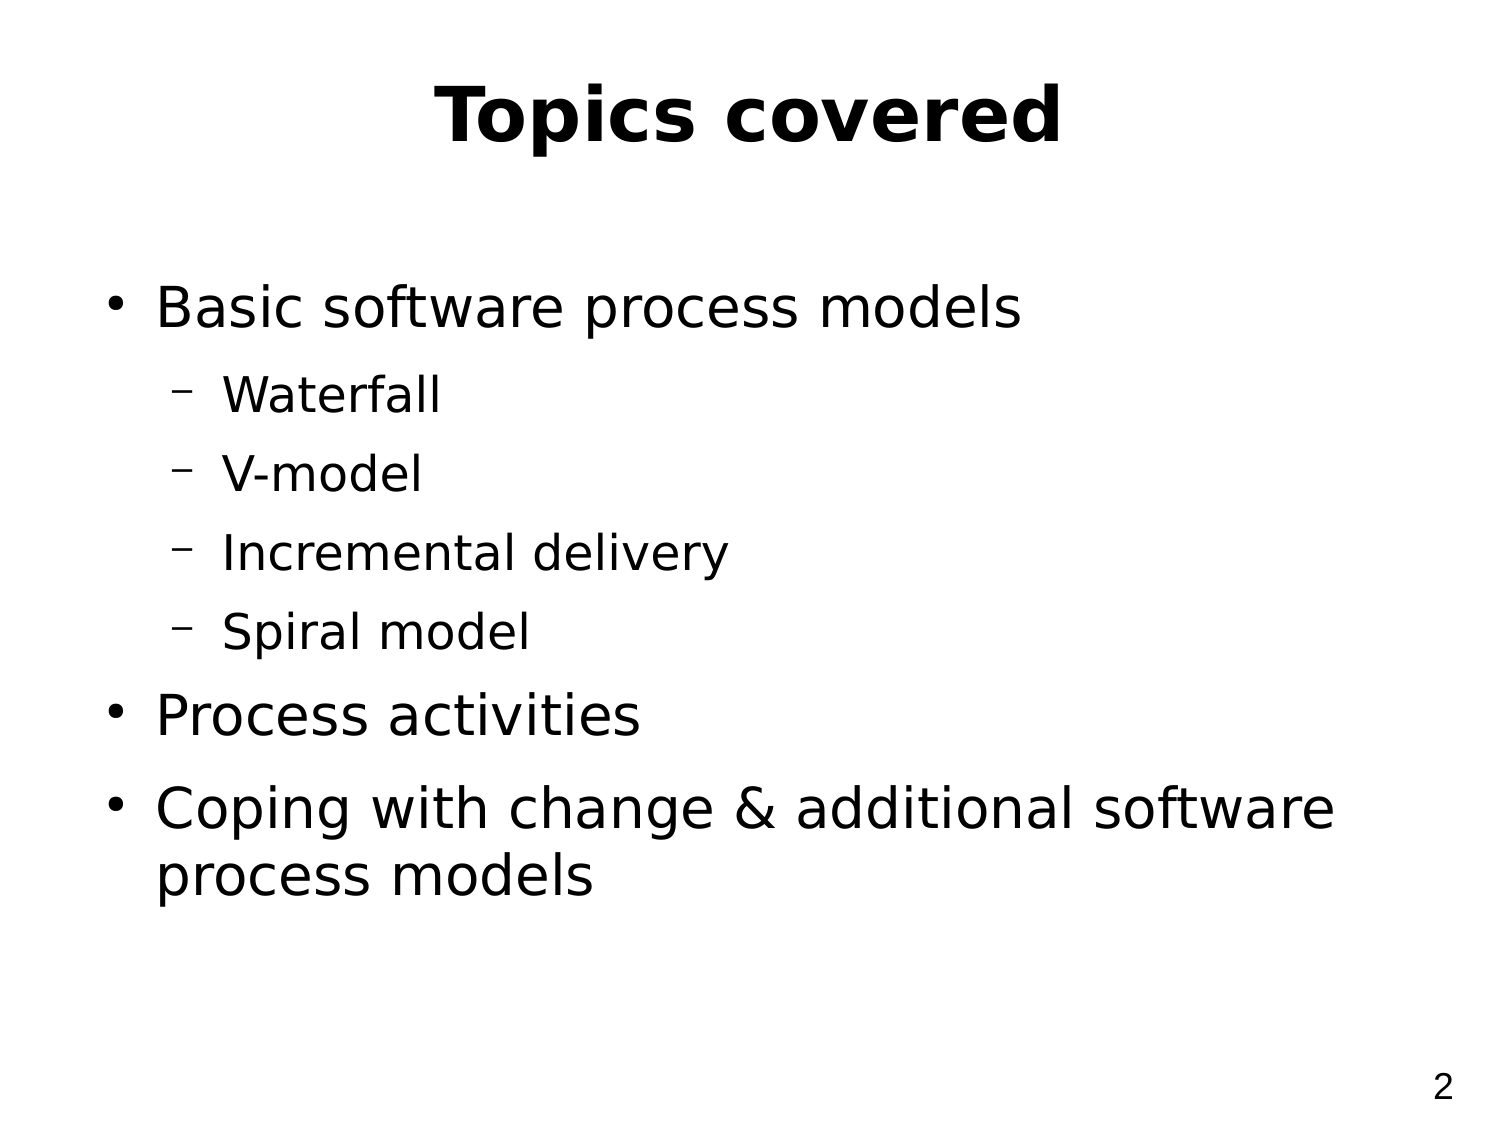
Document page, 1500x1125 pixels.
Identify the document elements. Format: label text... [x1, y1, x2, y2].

title Topics covered [75, 44, 1425, 177]
list Basic software process models Waterfall V-model Incremental delivery Spiral model Process activities Coping with change & additional software process models [75, 263, 1425, 916]
